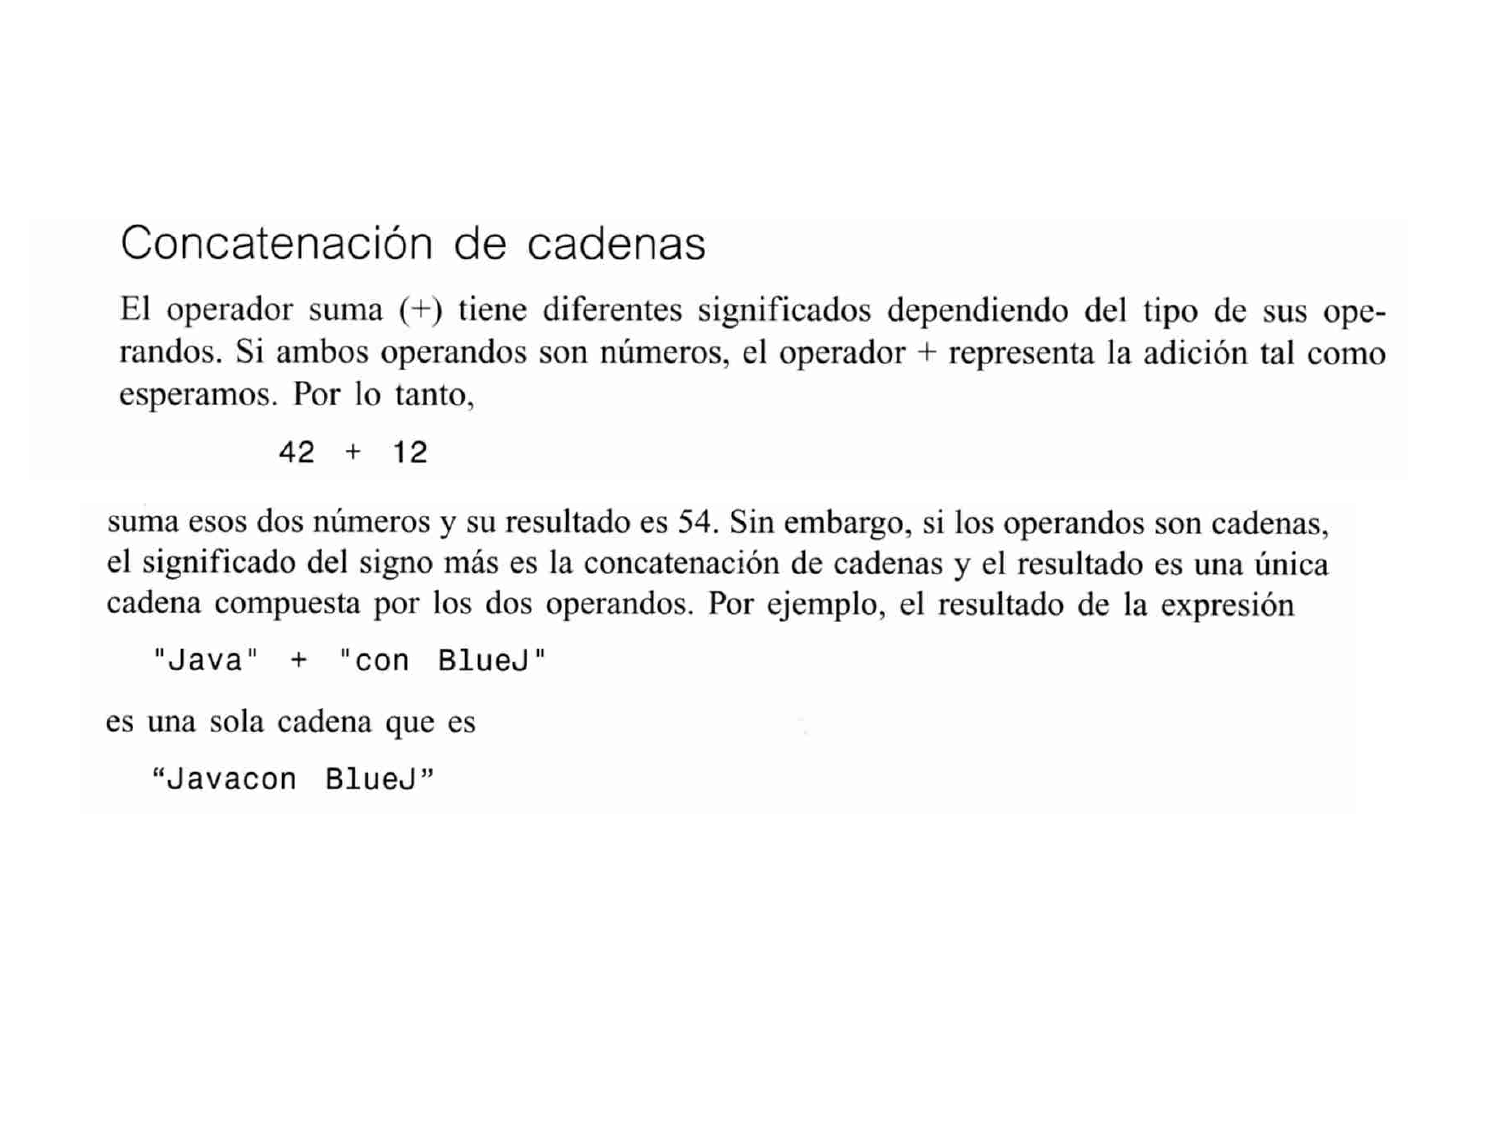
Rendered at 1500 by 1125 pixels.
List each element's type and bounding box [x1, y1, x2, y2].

picture [29, 219, 1408, 480]
picture [80, 503, 1356, 814]
